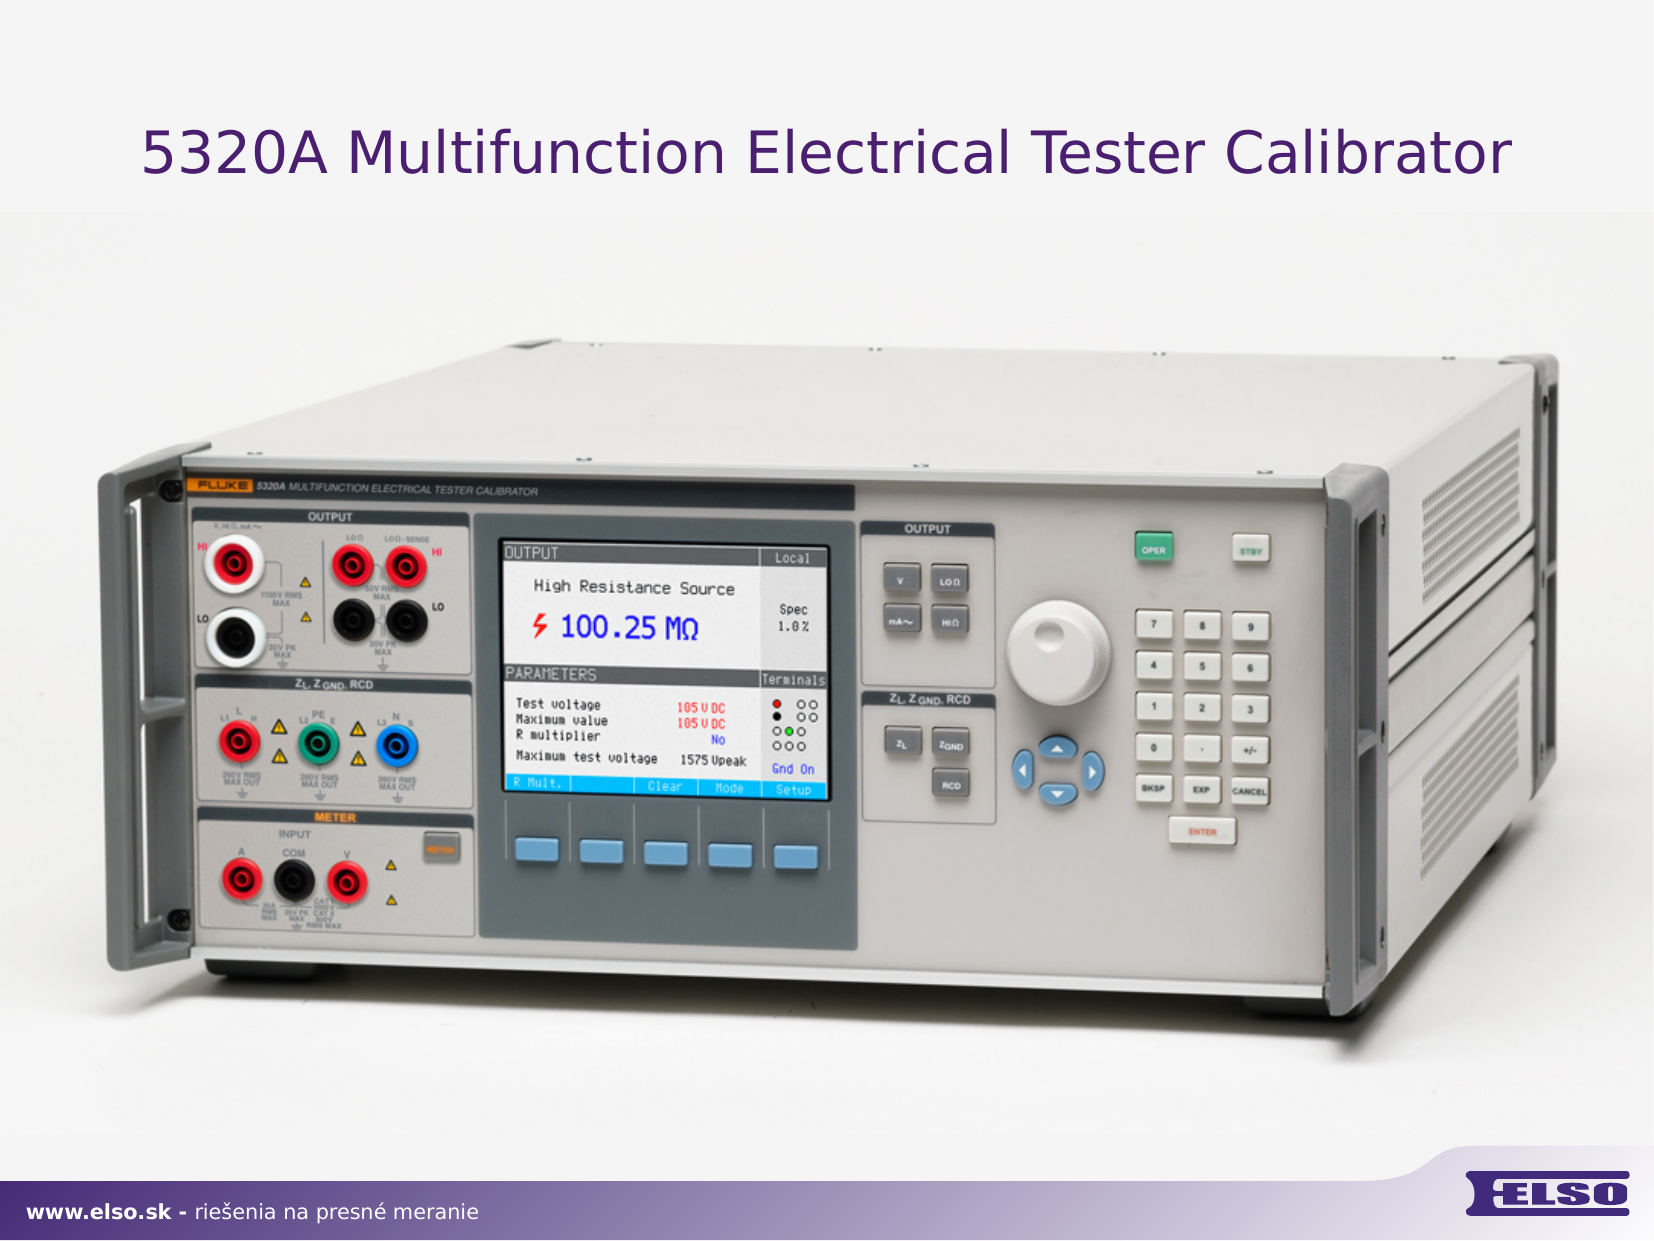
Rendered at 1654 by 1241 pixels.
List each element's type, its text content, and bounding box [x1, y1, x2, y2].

picture [0, 212, 1654, 1134]
title 5320A Multifunction Electrical Tester Calibrator [82, 56, 1571, 250]
